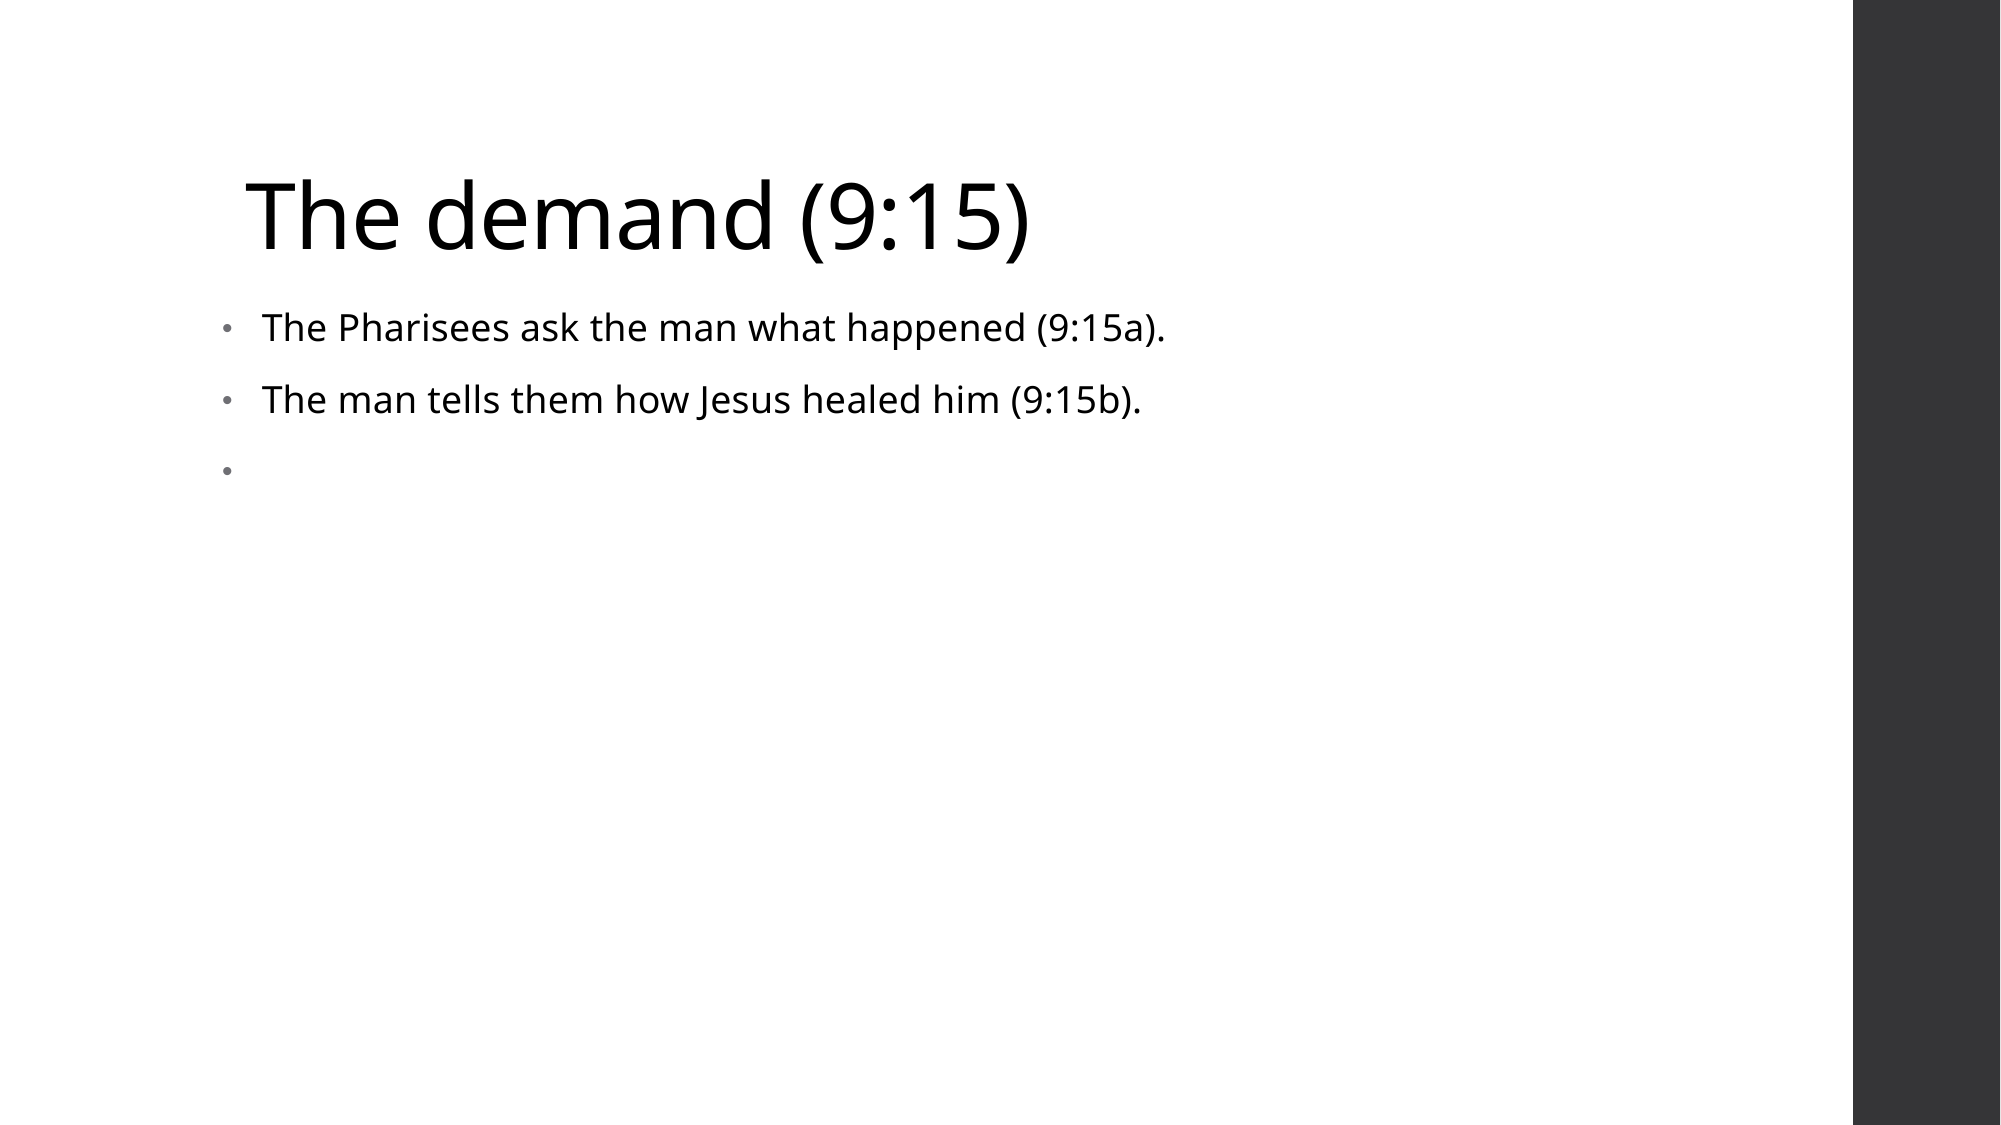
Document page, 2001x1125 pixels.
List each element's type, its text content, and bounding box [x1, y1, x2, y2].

list The Pharisees ask the man what happened (9:15a). The man tells them how Jesus healed him (9:15b). [206, 299, 1617, 1014]
title The demand (9:15) [206, 60, 1797, 278]
